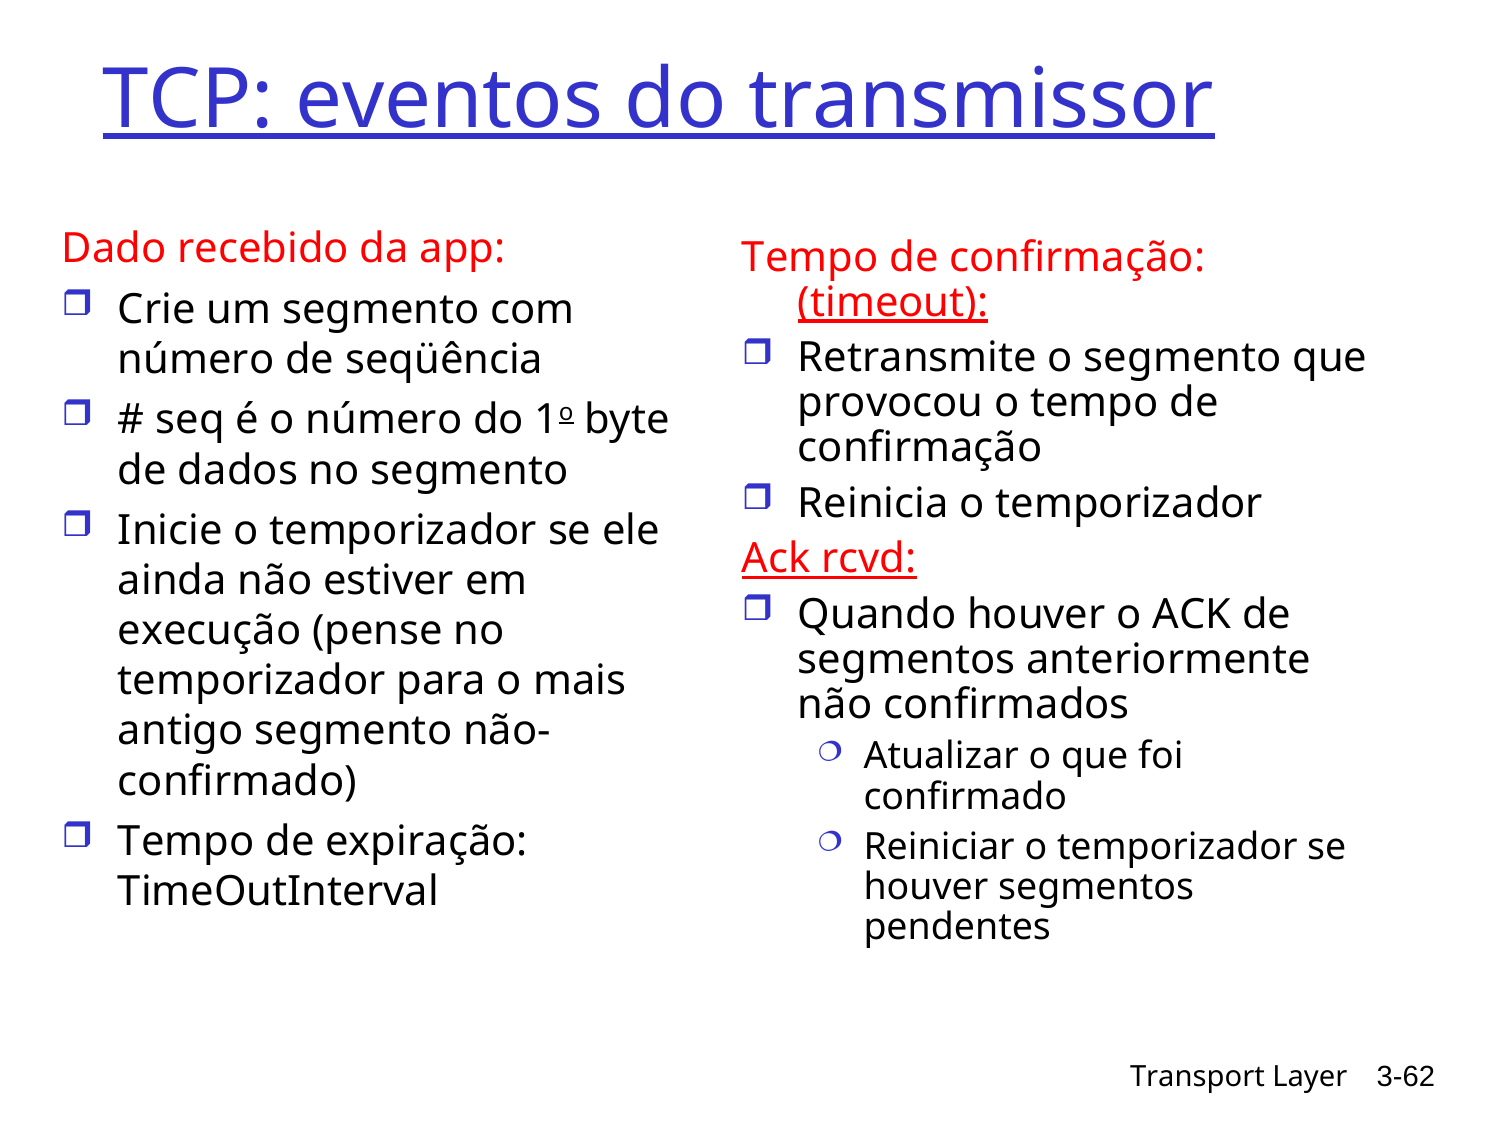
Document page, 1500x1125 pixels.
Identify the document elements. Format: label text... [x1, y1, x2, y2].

title TCP: eventos do transmissor [87, 0, 1426, 188]
text_box 3-<número> [1339, 1050, 1451, 1125]
list Dado recebido da app: Crie um segmento com número de seqüência # seq é o número do 1o byte de dados no segmento Inicie o temporizador se ele ainda não estiver em execução (pense no temporizador para o mais antigo segmento não-confirmado) Tempo de expiração: TimeOutInterval [46, 213, 713, 1047]
list Tempo de confirmação: (timeout): Retransmite o segmento que provocou o tempo de confirmação Reinicia o temporizador Ack rcvd: Quando houver o ACK de segmentos anteriormente não confirmados Atualizar o que foi confirmado Reiniciar o temporizador se houver segmentos pendentes [726, 227, 1407, 991]
text_box Transport Layer [887, 1050, 1339, 1125]
